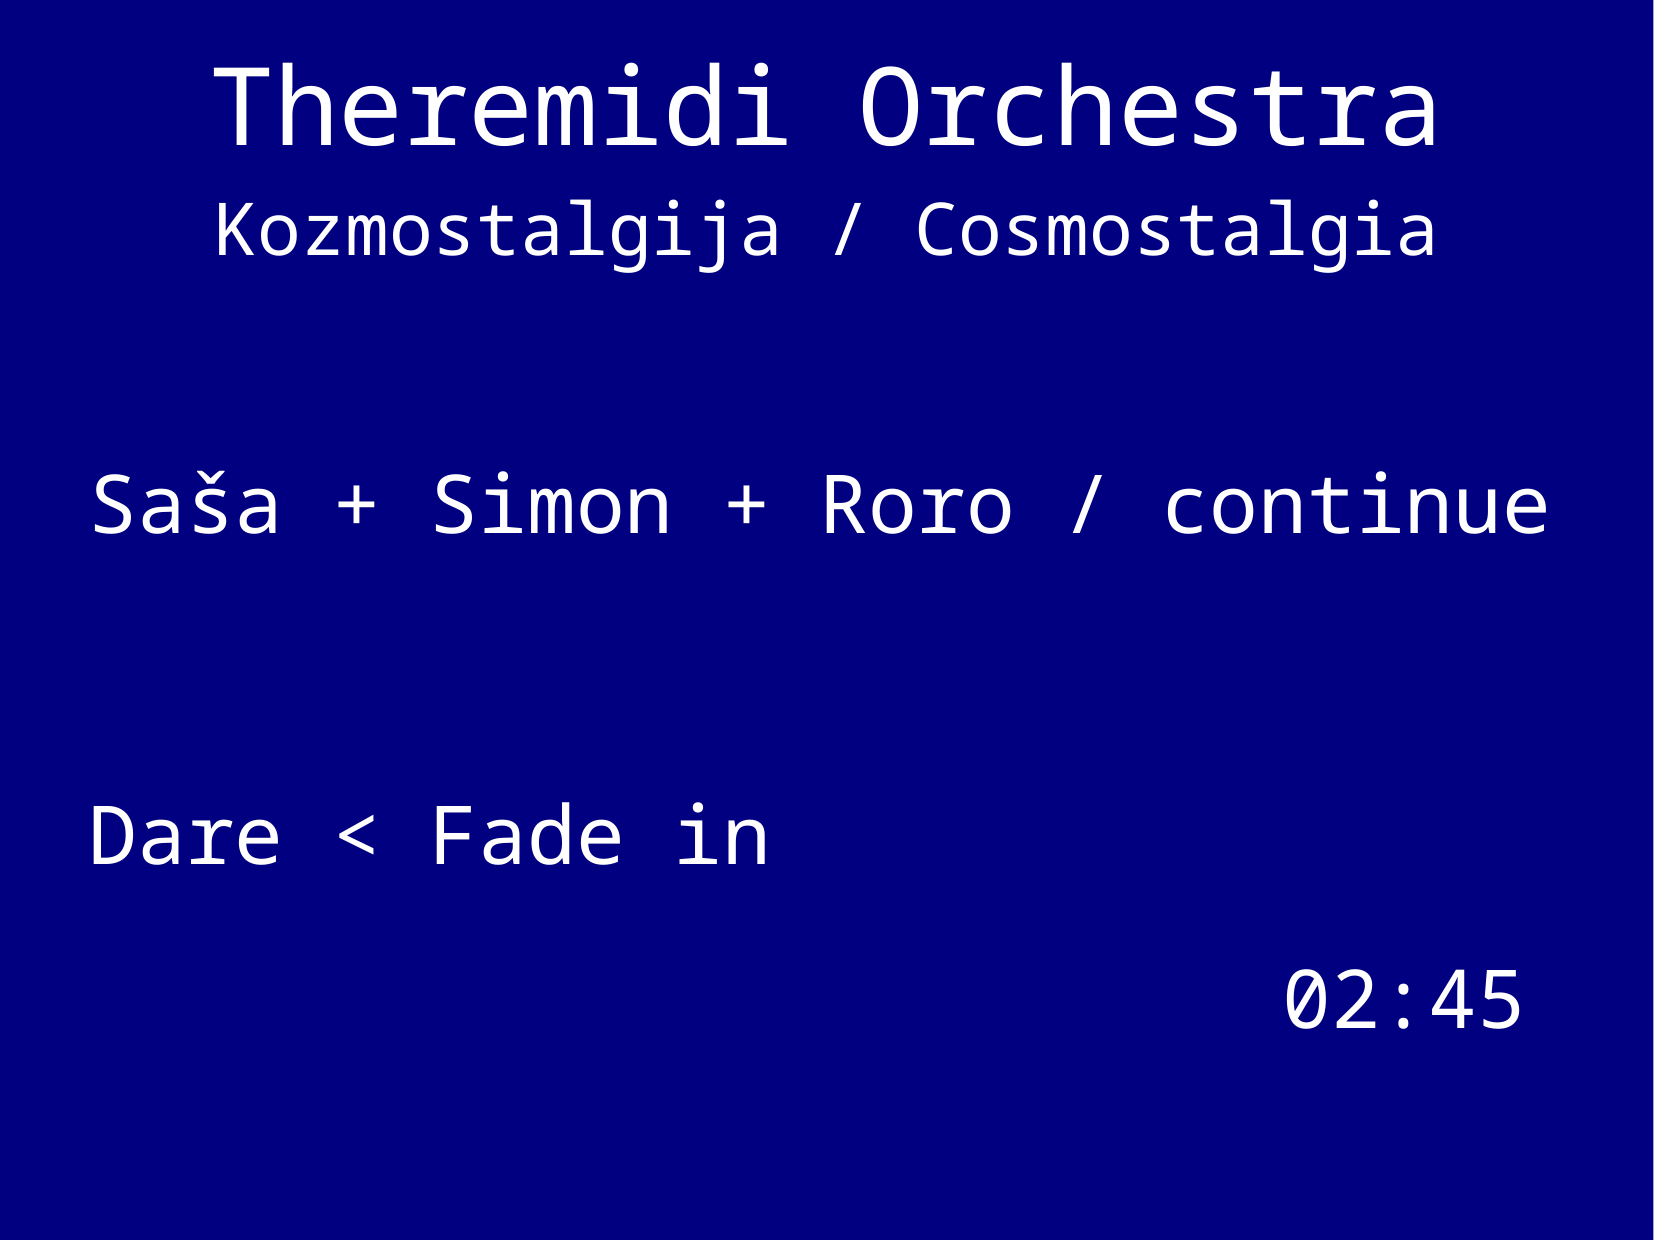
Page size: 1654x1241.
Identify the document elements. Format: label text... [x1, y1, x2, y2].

text_box 02:45 [1282, 900, 1620, 1096]
title Theremidi Orchestra Kozmostalgija / Cosmostalgia [82, 49, 1571, 257]
subtitle Saša + Simon + Roro / continue Dare < Fade in [88, 272, 1566, 1063]
